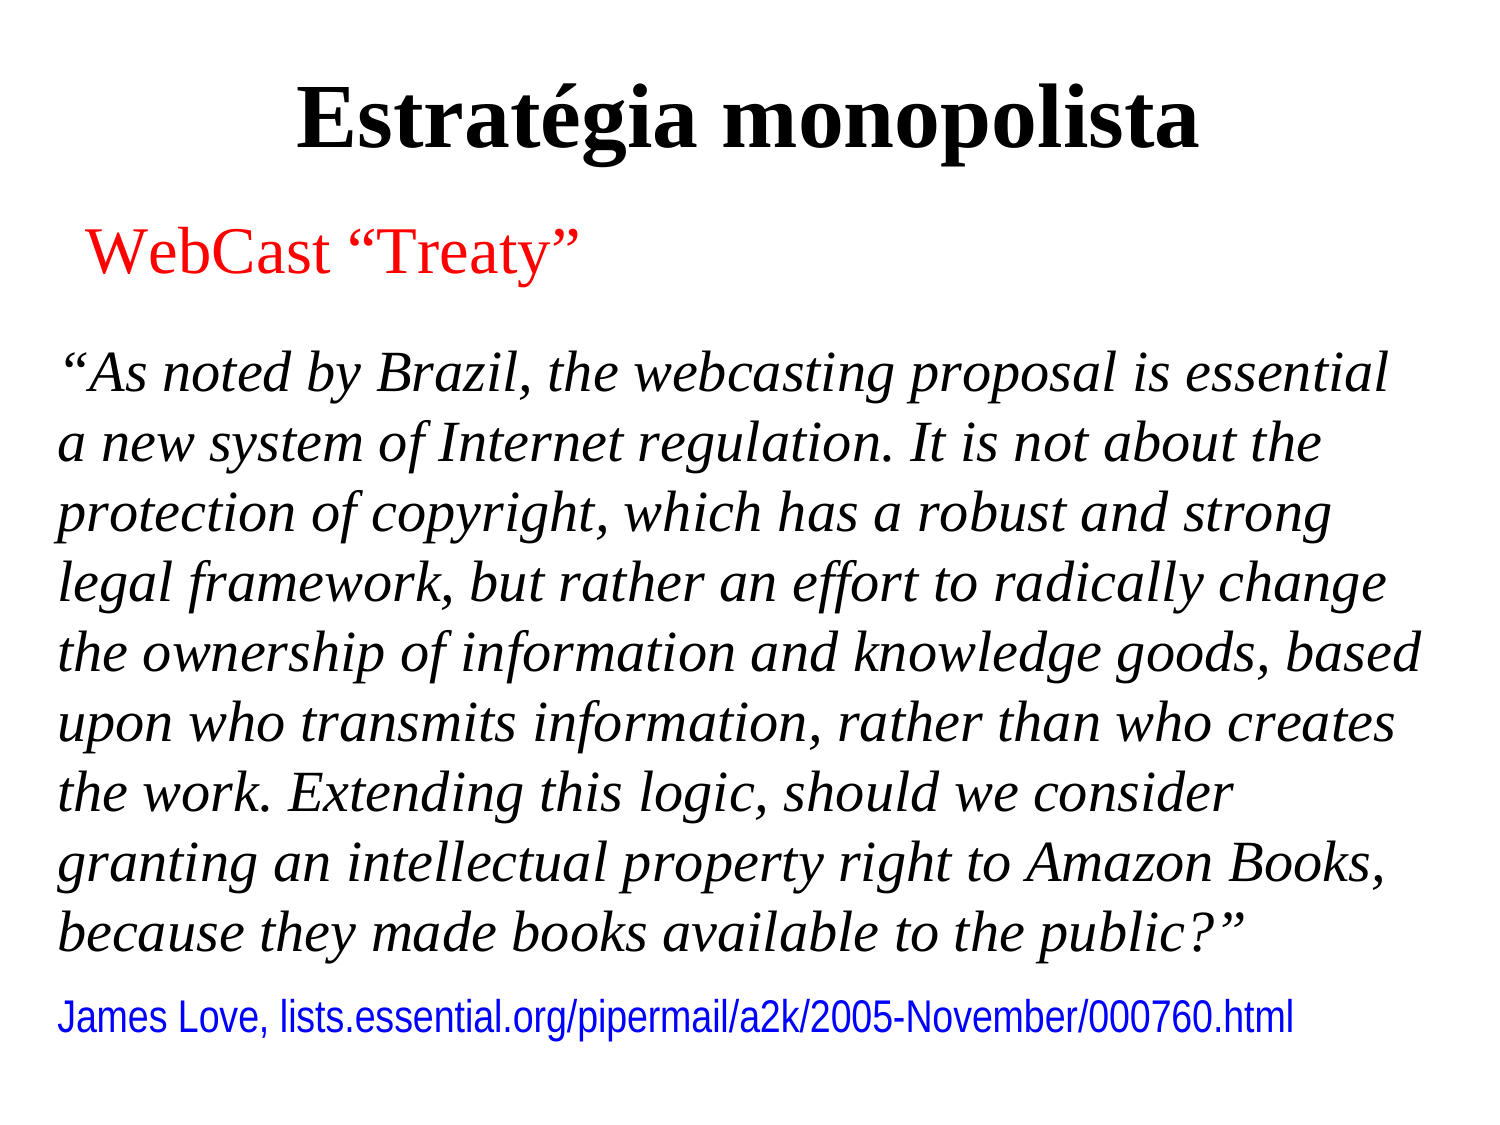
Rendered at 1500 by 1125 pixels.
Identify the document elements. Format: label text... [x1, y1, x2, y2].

text_box Estratégia monopolista [22, 19, 1477, 208]
text_box “As noted by Brazil, the webcasting proposal is essential a new system of Internet regulation. It is not about the protection of copyright, which has a robust and strong legal framework, but rather an effort to radically change the ownership of information and knowledge goods, based upon who transmits information, rather than who creates the work. Extending this logic, should we consider granting an intellectual property right to Amazon Books, because they made books available to the public?” James Love, lists.essential.org/pipermail/a2k/2005-November/000760.html [57, 333, 1447, 1125]
text_box WebCast “Treaty” [85, 209, 1107, 284]
